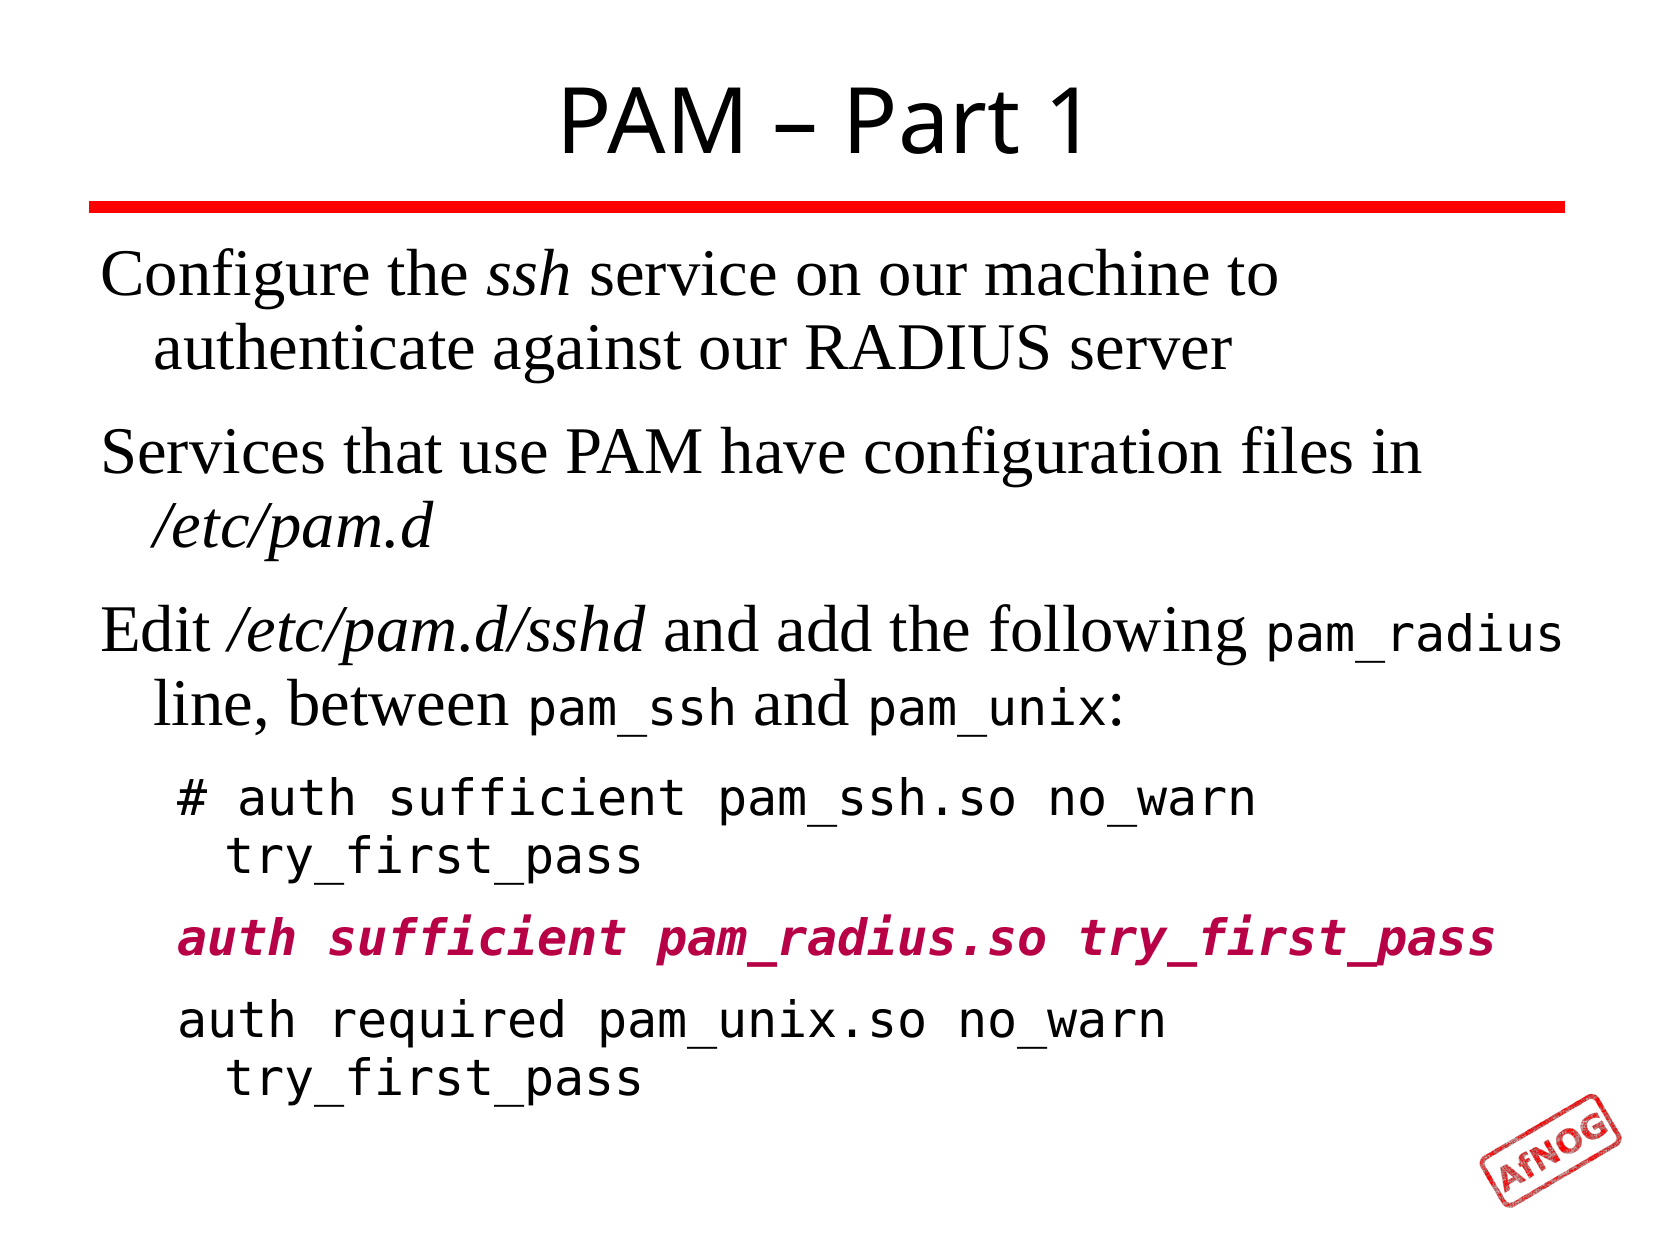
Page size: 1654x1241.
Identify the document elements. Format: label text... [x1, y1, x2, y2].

title PAM – Part 1 [88, 29, 1565, 207]
list Configure the ssh service on our machine to authenticate against our RADIUS server Services that use PAM have configuration files in /etc/pam.d Edit /etc/pam.d/sshd and add the following pam_radius line, between pam_ssh and pam_unix: # auth sufficient pam_ssh.so no_warn try_first_pass auth sufficient pam_radius.so try_first_pass auth required pam_unix.so no_warn try_first_pass [82, 236, 1571, 1123]
picture [1476, 1090, 1625, 1211]
